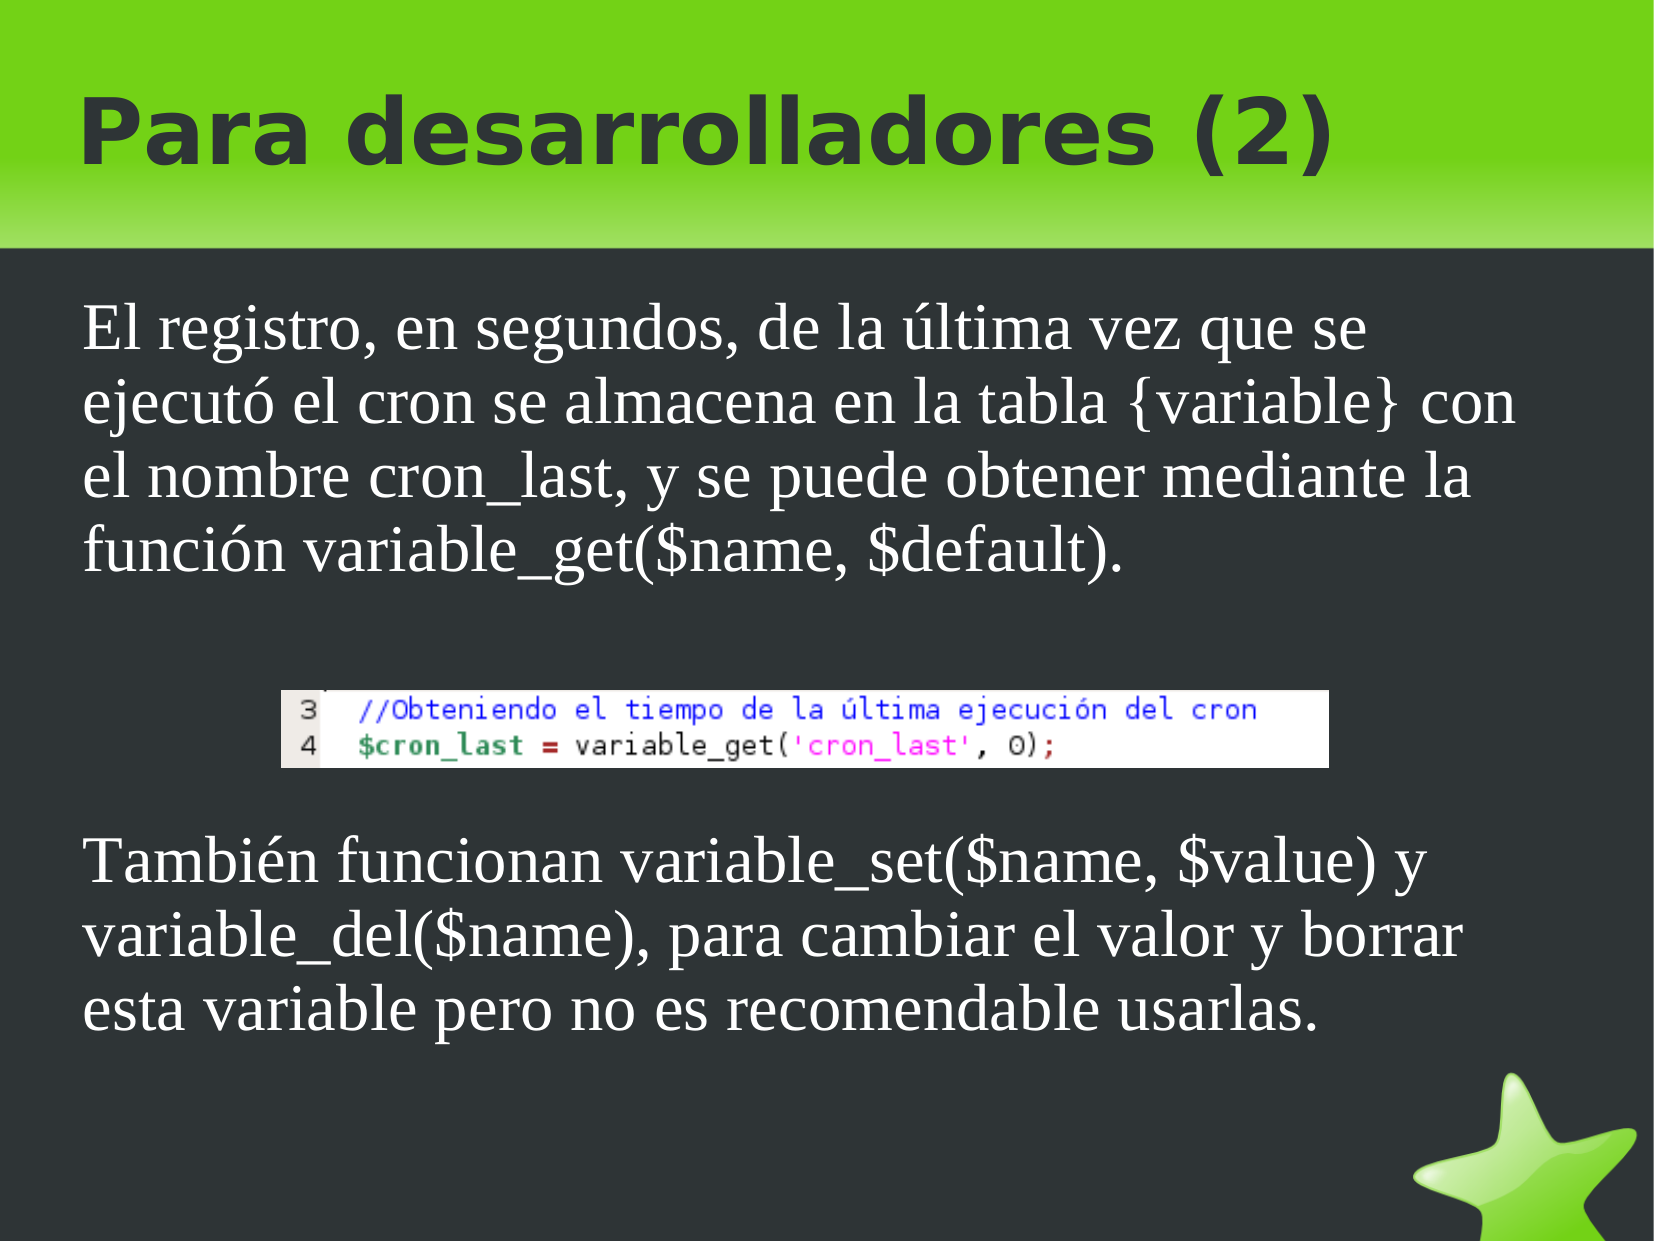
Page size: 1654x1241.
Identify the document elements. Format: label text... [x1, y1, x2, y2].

picture [0, 0, 1654, 1241]
title Para desarrolladores (2) [76, 29, 1565, 237]
list El registro, en segundos, de la última vez que se ejecutó el cron se almacena en la tabla {variable} con el nombre cron_last, y se puede obtener mediante la función variable_get($name, $default). También funcionan variable_set($name, $value) y variable_del($name), para cambiar el valor y borrar esta variable pero no es recomendable usarlas. [82, 290, 1571, 1106]
